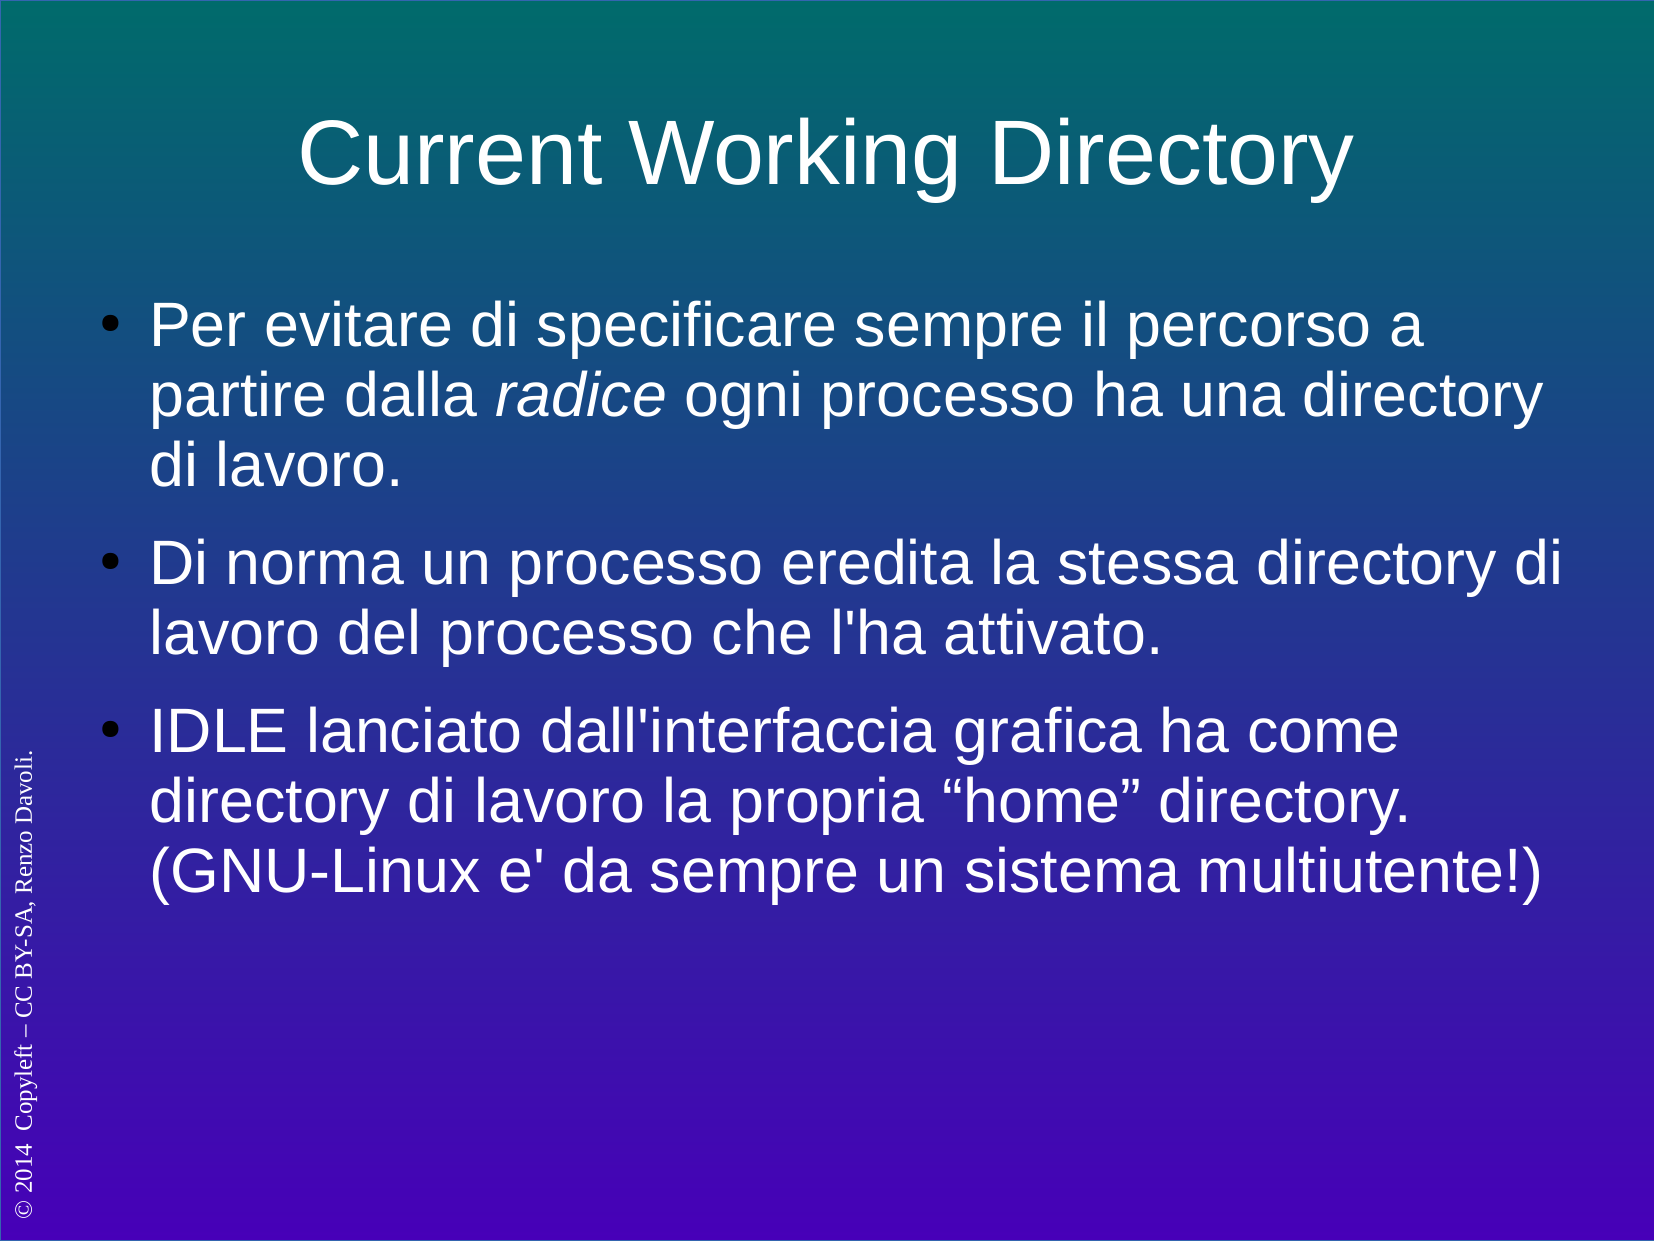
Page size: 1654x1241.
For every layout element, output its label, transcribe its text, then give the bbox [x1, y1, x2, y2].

list Per evitare di specificare sempre il percorso a partire dalla radice ogni processo ha una directory di lavoro. Di norma un processo eredita la stessa directory di lavoro del processo che l'ha attivato. IDLE lanciato dall'interfaccia grafica ha come directory di lavoro la propria “home” directory. (GNU-Linux e' da sempre un sistema multiutente!) [82, 290, 1571, 1010]
title Current Working Directory [82, 49, 1571, 257]
